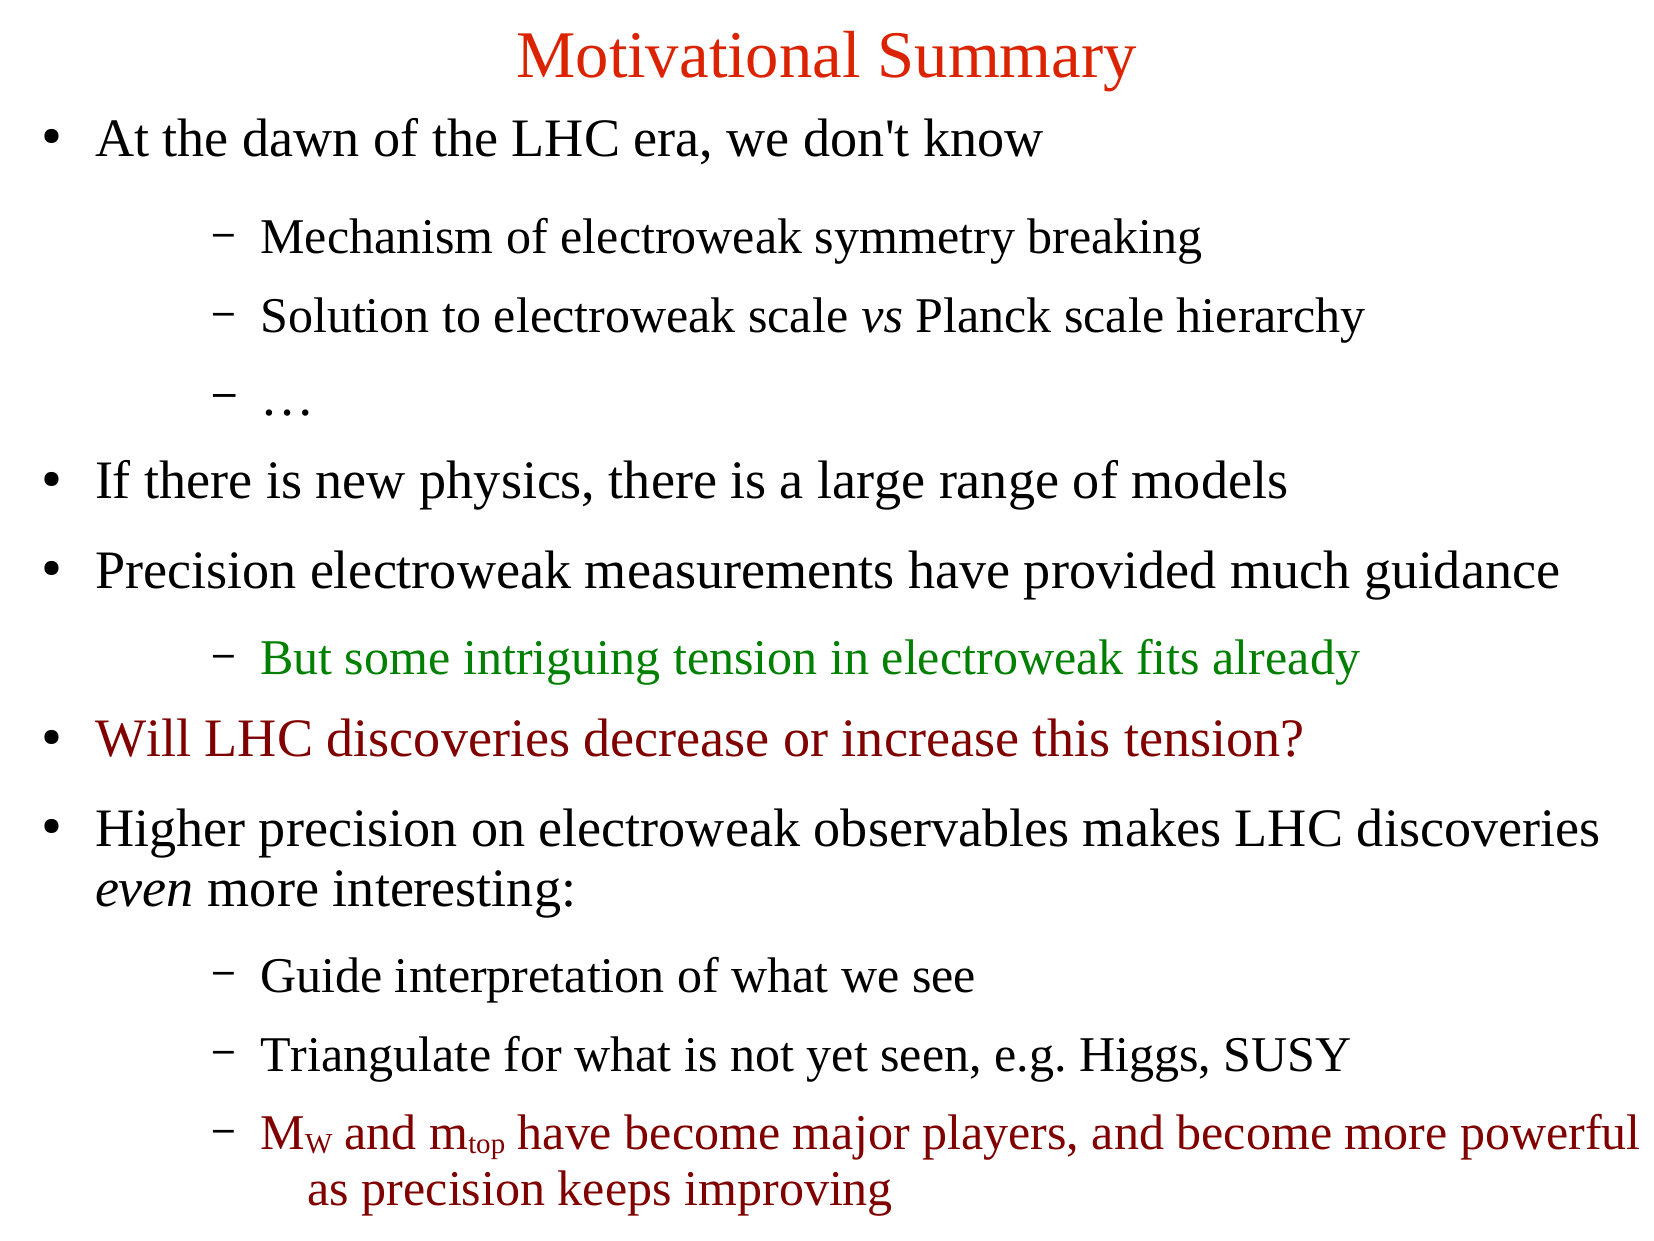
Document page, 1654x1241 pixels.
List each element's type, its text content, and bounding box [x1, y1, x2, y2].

title Motivational Summary [121, 0, 1534, 132]
list At the dawn of the LHC era, we don't know Mechanism of electroweak symmetry breaking Solution to electroweak scale vs Planck scale hierarchy … If there is new physics, there is a large range of models Precision electroweak measurements have provided much guidance But some intriguing tension in electroweak fits already Will LHC discoveries decrease or increase this tension? Higher precision on electroweak observables makes LHC discoveries even more interesting: Guide interpretation of what we see Triangulate for what is not yet seen, e.g. Higgs, SUSY MW and mtop have become major players, and become more powerful as precision keeps improving [24, 107, 1645, 1241]
